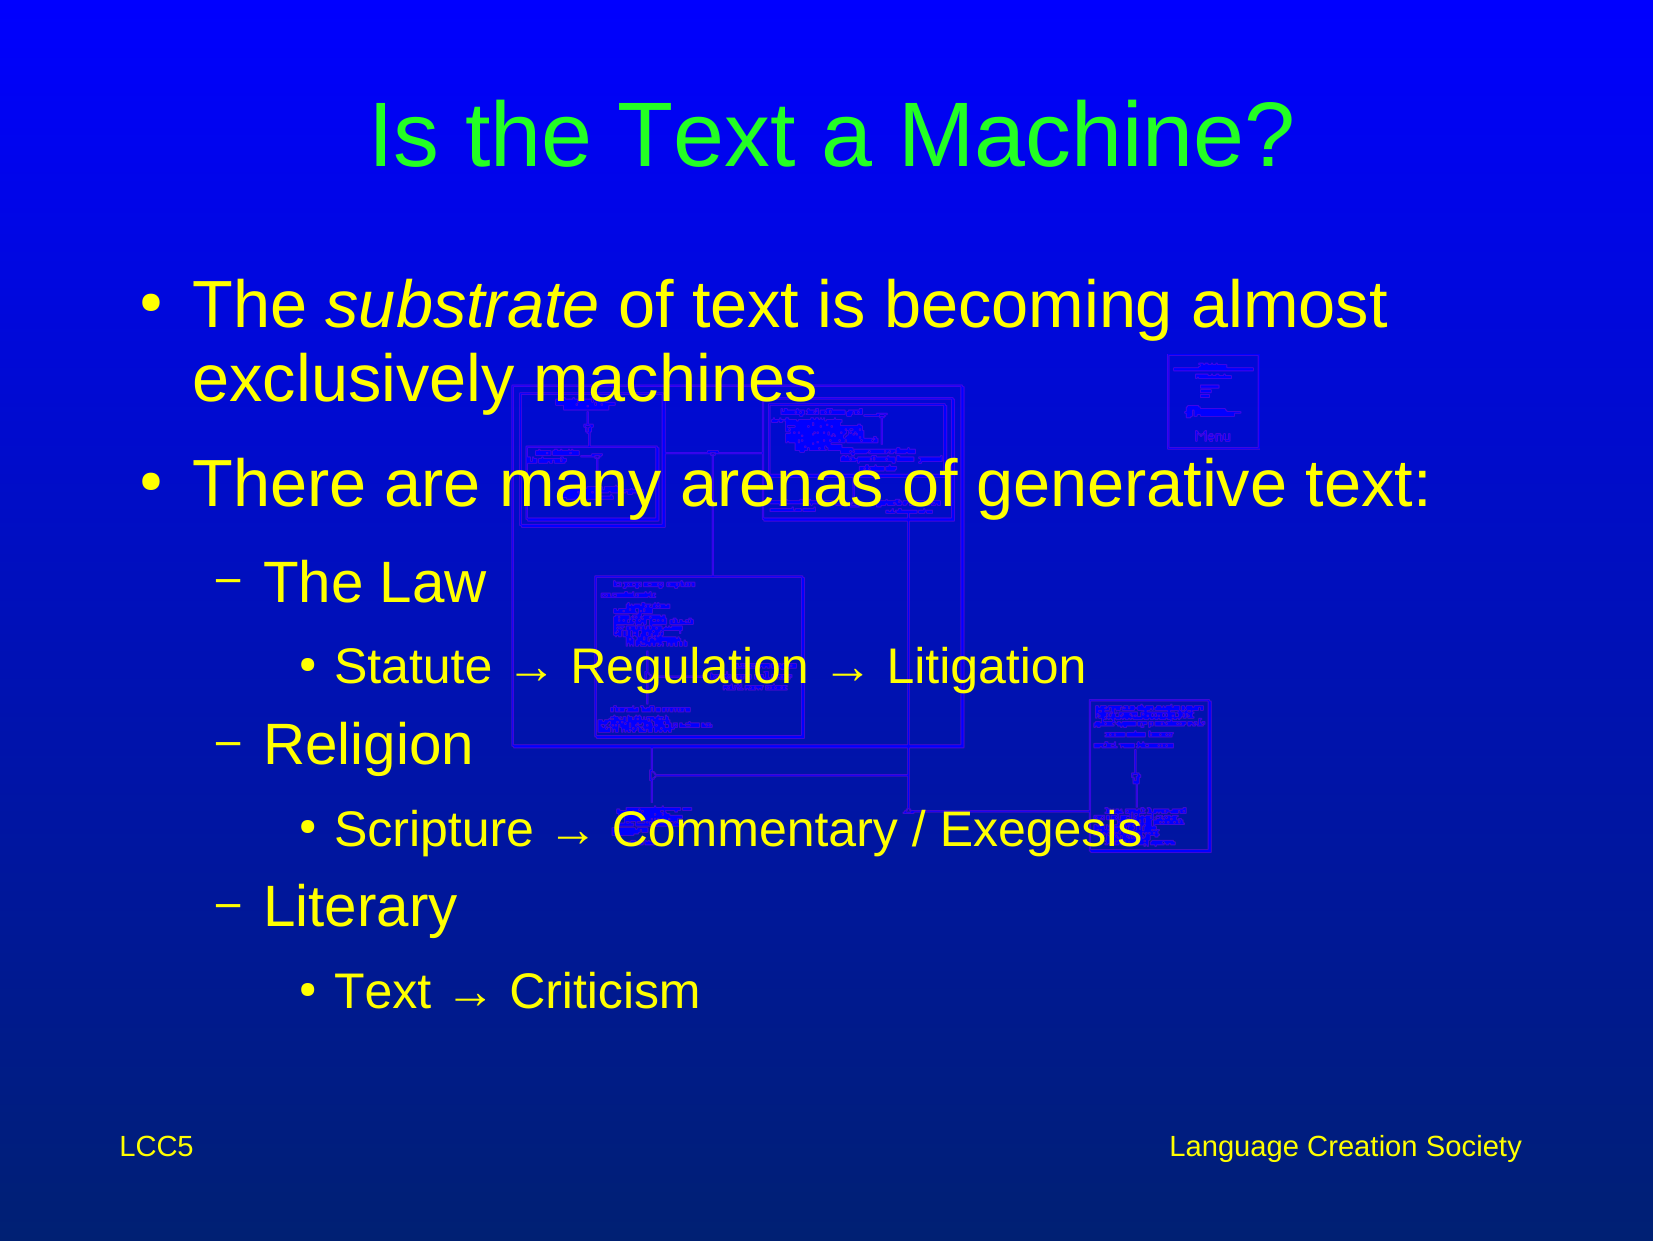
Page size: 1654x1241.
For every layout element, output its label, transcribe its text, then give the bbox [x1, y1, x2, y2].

list The substrate of text is becoming almost exclusively machines There are many arenas of generative text: The Law Statute → Regulation → Litigation Religion Scripture → Commentary / Exegesis Literary Text → Criticism [121, 266, 1534, 1121]
title Is the Text a Machine? [126, 31, 1539, 239]
